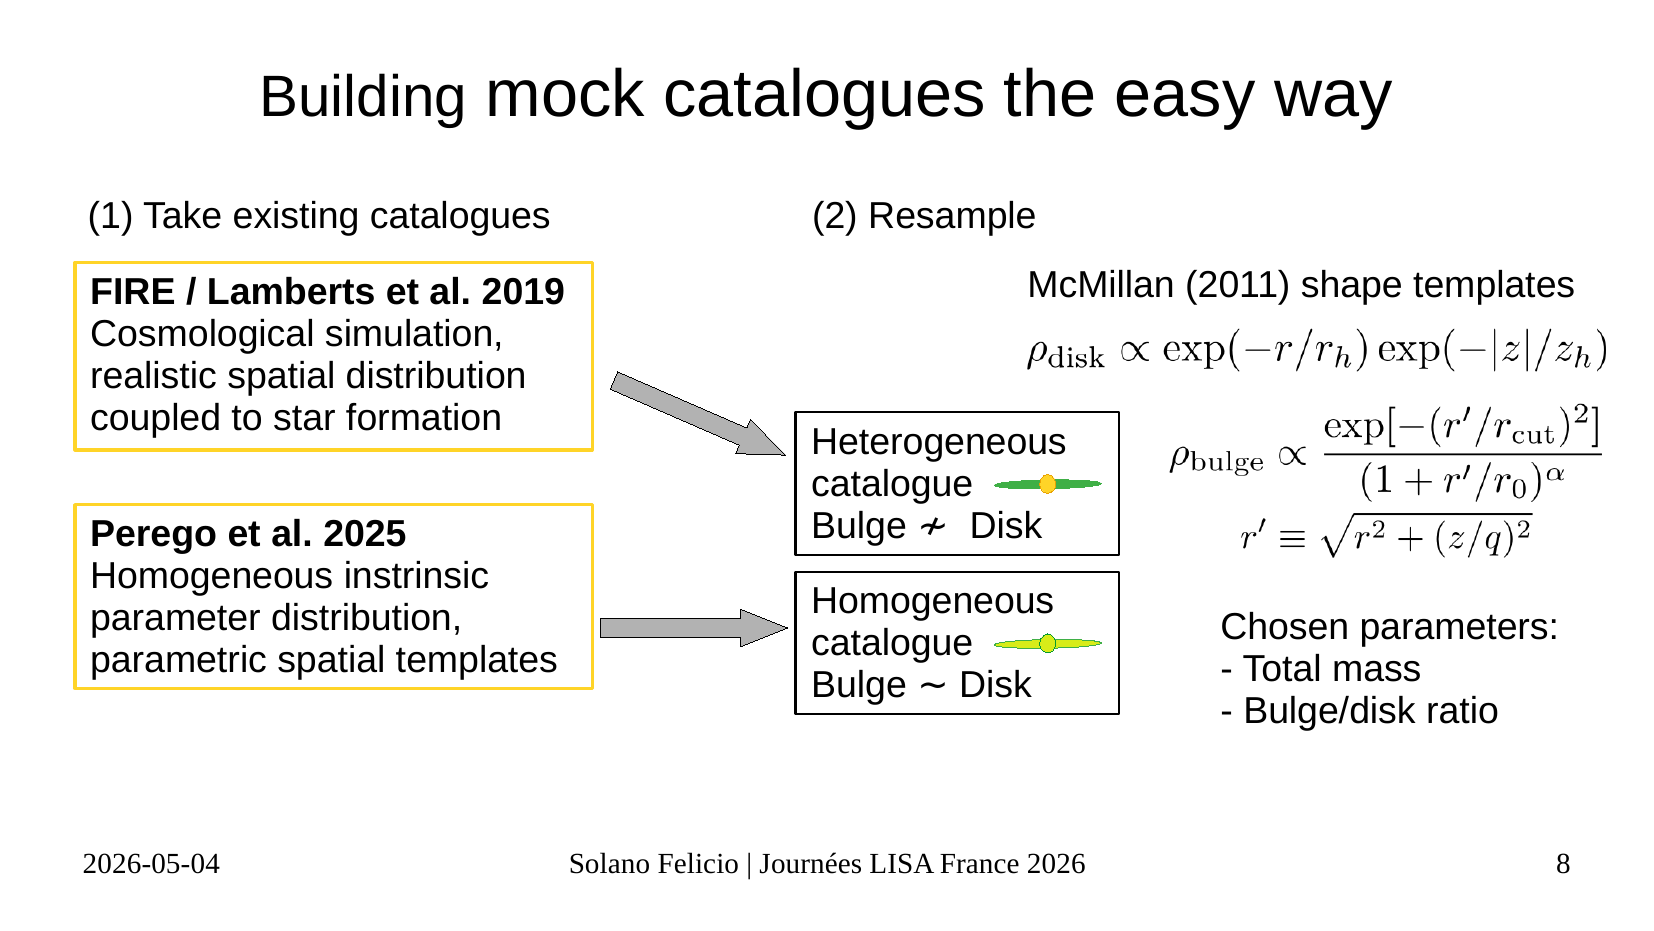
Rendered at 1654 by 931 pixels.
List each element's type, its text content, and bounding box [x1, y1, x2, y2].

text_box FIRE / Lamberts et al. 2019 Cosmological simulation, realistic spatial distribution coupled to star formation [75, 262, 593, 451]
text_box (1) Take existing catalogues [72, 187, 567, 245]
text_box [610, 371, 786, 456]
text_box (2) Resample [797, 187, 1052, 245]
title Building mock catalogues the easy way [82, 37, 1571, 151]
text_box Chosen parameters: - Total mass - Bulge/disk ratio [1205, 597, 1576, 739]
text_box [994, 474, 1102, 494]
text_box Heterogeneous catalogue Bulge ≁ Disk [795, 412, 1120, 555]
text_box Homogeneous catalogue Bulge ∼ Disk [795, 571, 1120, 715]
picture [1162, 400, 1605, 507]
text_box [994, 633, 1102, 653]
picture [1012, 323, 1613, 382]
text_box Perego et al. 2025 Homogeneous instrinsic parameter distribution, parametric spatial templates [75, 504, 593, 689]
text_box McMillan (2011) shape templates [1012, 255, 1592, 313]
text_box [600, 609, 788, 647]
picture [1237, 510, 1540, 563]
